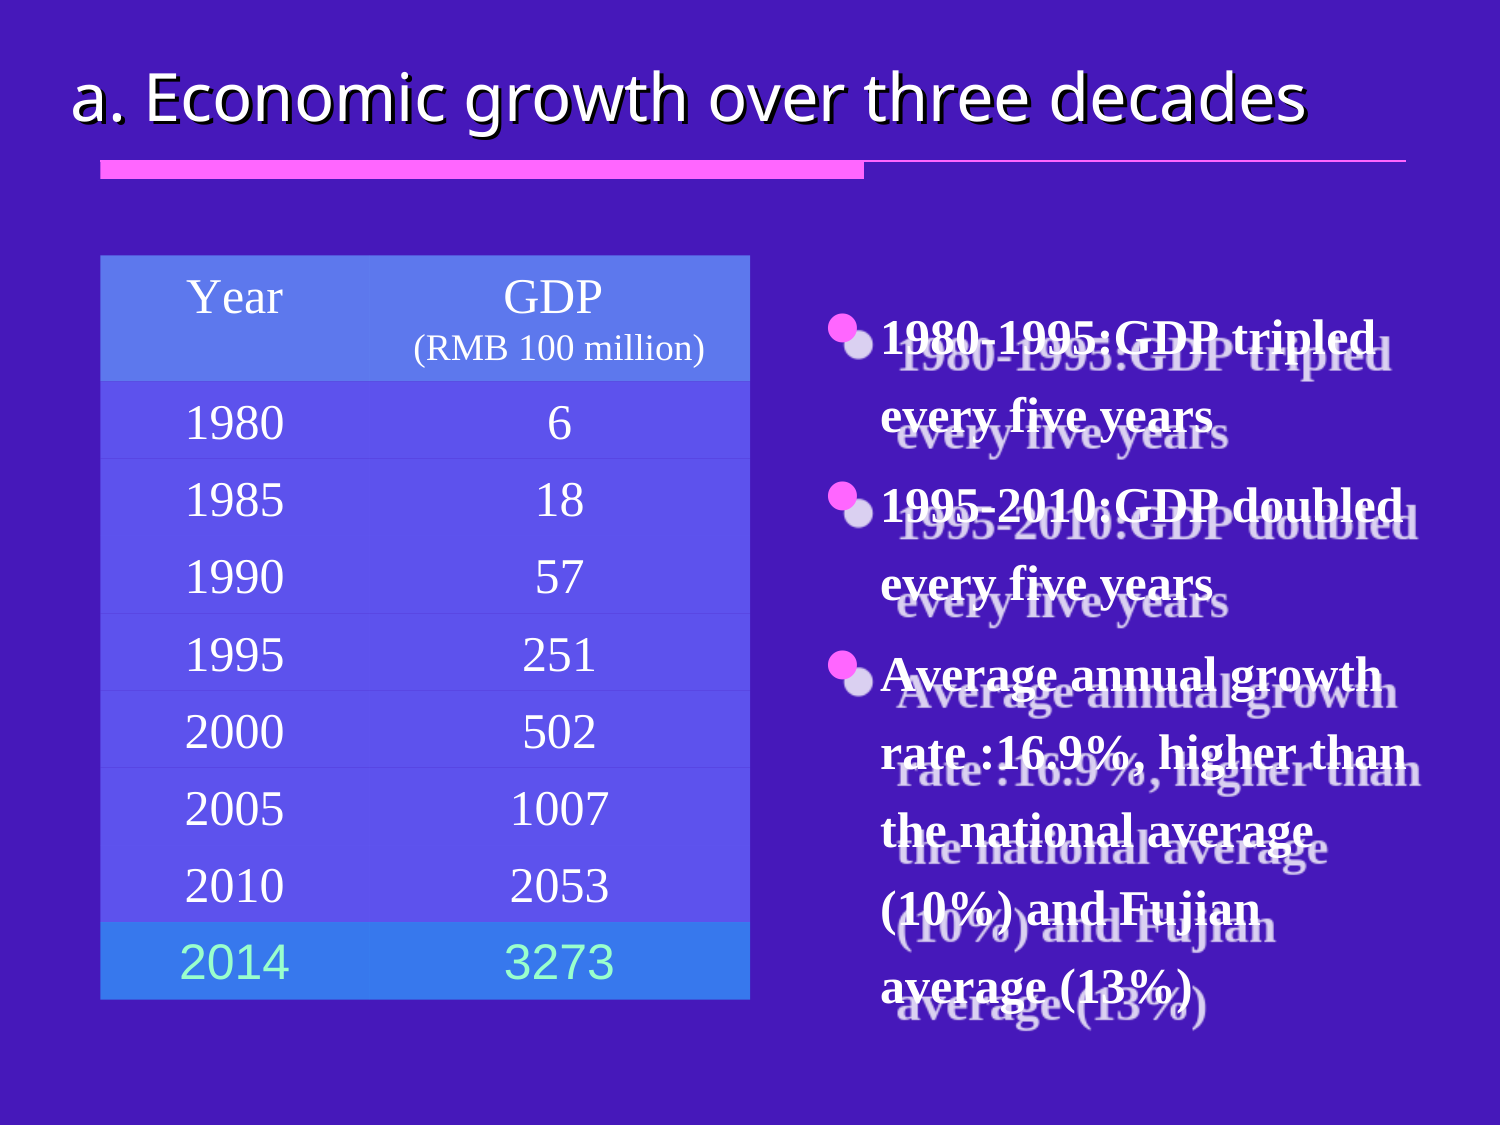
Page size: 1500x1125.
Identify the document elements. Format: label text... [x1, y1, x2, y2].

table_cell 1980 [100, 381, 369, 459]
table_cell 2000 [100, 690, 369, 768]
table_cell 57 [369, 536, 750, 613]
table_cell 251 [369, 613, 750, 690]
title a. Economic growth over three decades [55, 54, 1444, 142]
table_cell 2005 [100, 768, 369, 845]
table_cell 1985 [100, 459, 369, 536]
table_header Year [100, 255, 369, 381]
table_cell 1995 [100, 613, 369, 690]
table_cell 1990 [100, 536, 369, 613]
table_header GDP (RMB 100 million) [369, 255, 750, 381]
table_cell 502 [369, 690, 750, 768]
text_box 1980-1995:GDP tripled every five years 1995-2010:GDP doubled every five years Average annual growth rate :16.9%, higher than the national average (10%) and Fujian average (13%) [809, 278, 1448, 1021]
table_cell 2053 [369, 845, 750, 922]
table_cell 2014 [100, 922, 369, 1000]
table_cell 18 [369, 459, 750, 536]
table_cell 3273 [369, 922, 750, 1000]
table_cell 1007 [369, 768, 750, 845]
table_cell 6 [369, 381, 750, 459]
table_cell 2010 [100, 845, 369, 922]
